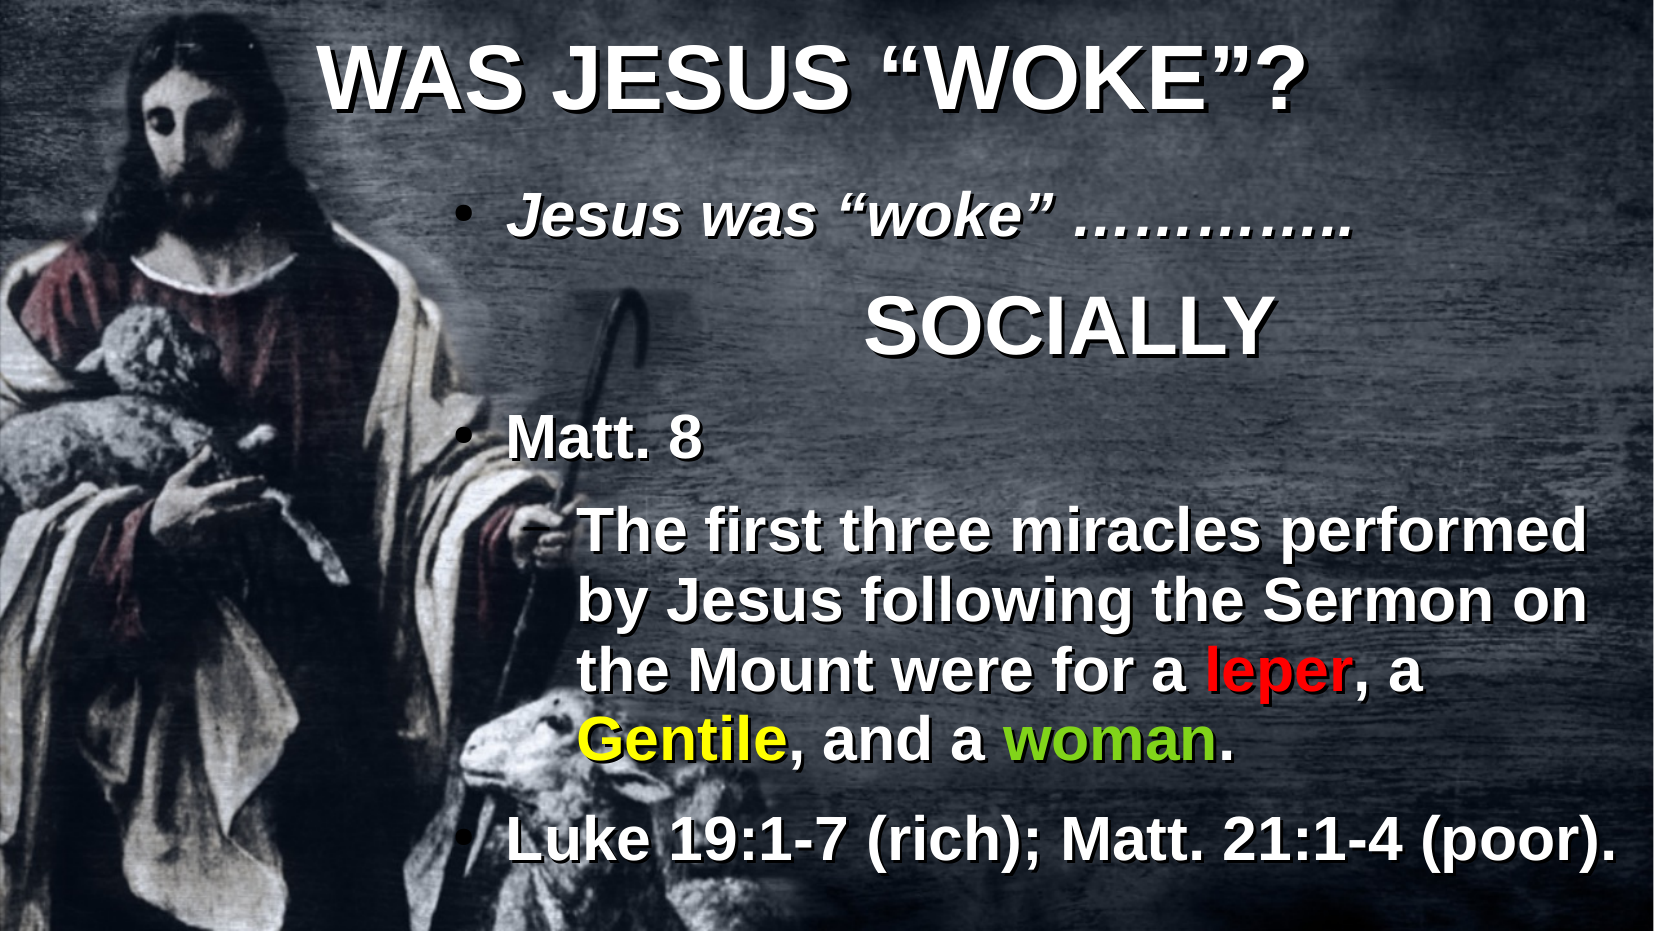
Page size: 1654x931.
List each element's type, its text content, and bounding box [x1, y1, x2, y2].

list Jesus was “woke” ………….. SOCIALLY Matt. 8 The first three miracles performed by Jesus following the Sermon on the Mount were for a leper, a Gentile, and a woman. Luke 19:1-7 (rich); Matt. 21:1-4 (poor). [435, 180, 1636, 931]
title WAS JESUS “WOKE”? [82, 0, 1571, 156]
picture [0, 0, 1654, 931]
